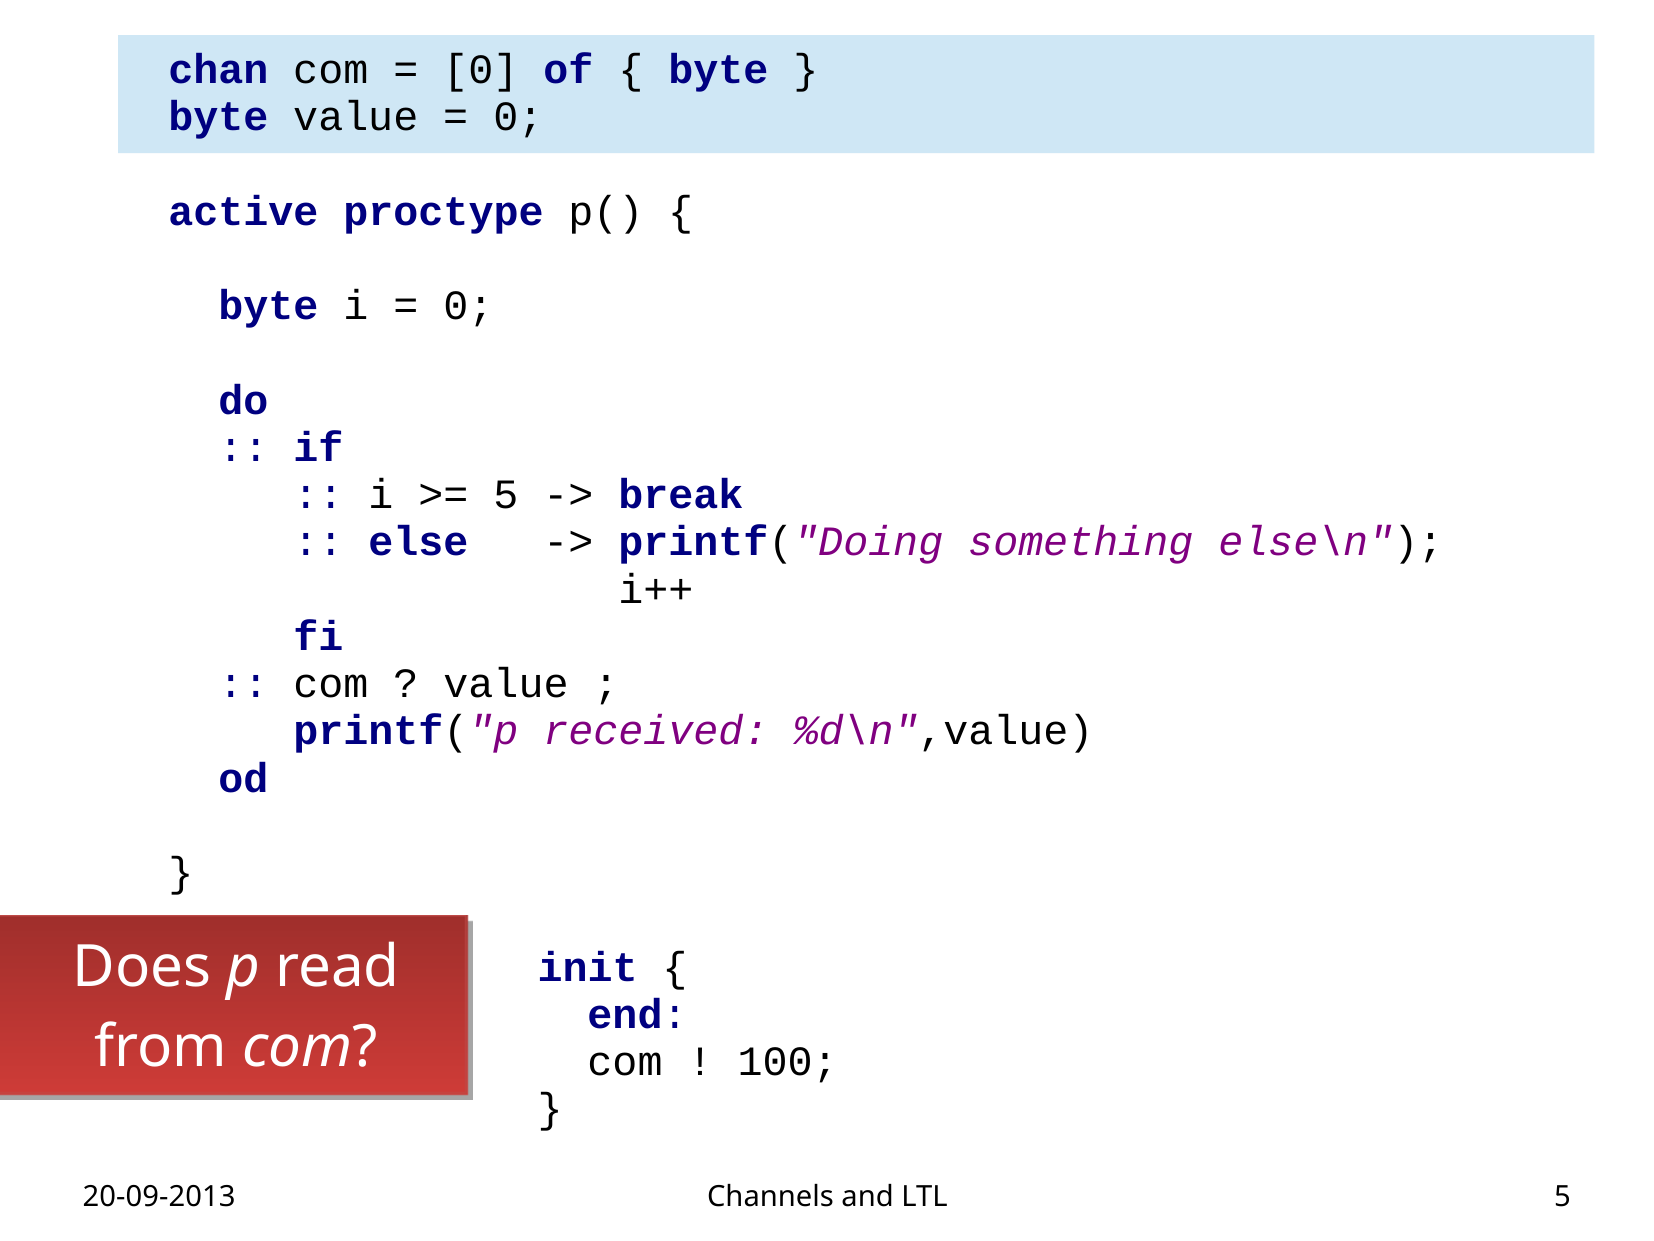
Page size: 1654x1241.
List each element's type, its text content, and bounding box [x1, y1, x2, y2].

title Does p read from com? [0, 915, 153, 1093]
picture [0, 1093, 153, 1100]
text_box chan com = [0] of { byte } byte value = 0; active proctype p() { byte i = 0; do :: if :: i >= 5 -> break :: else -> printf("Doing something else\n"); i++ fi :: com ? value ; printf("p received: %d\n",value) od } init { end: com ! 100; } [153, 41, 1459, 1143]
text_box [118, 35, 1595, 154]
